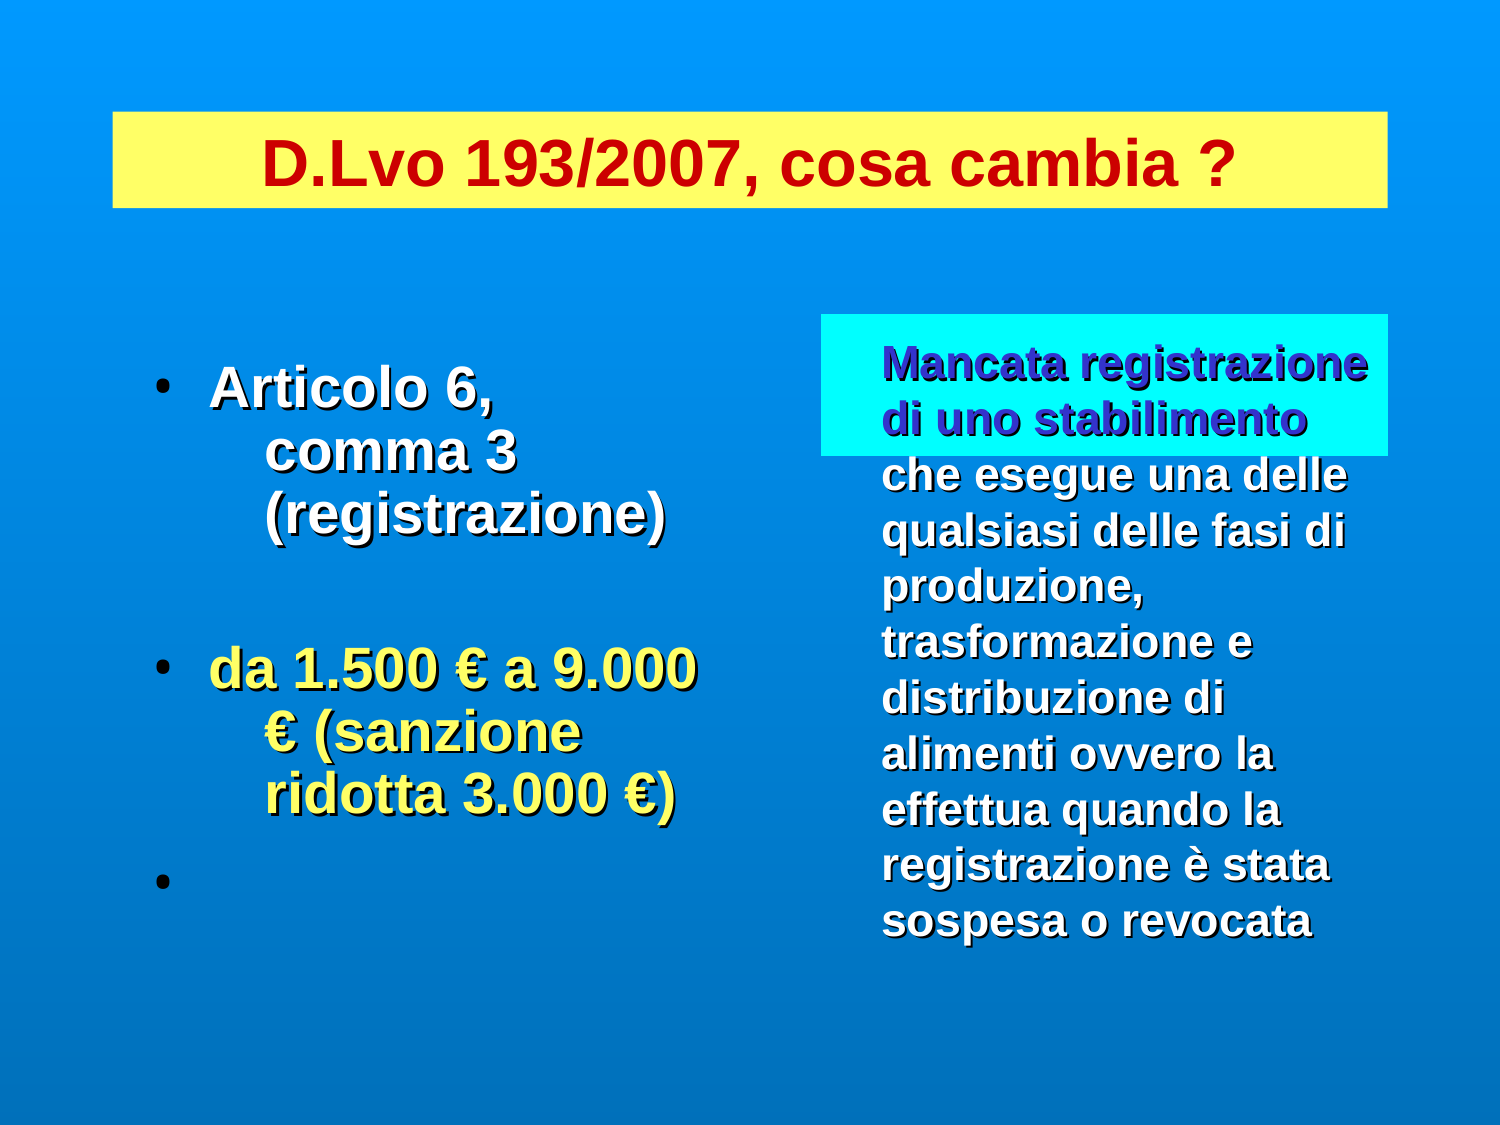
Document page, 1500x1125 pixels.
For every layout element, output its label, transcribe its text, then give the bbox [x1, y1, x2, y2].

list Articolo 6, comma 3 (registrazione) da 1.500 € a 9.000 € (sanzione ridotta 3.000 €) [137, 350, 725, 1051]
title D.Lvo 193/2007, cosa cambia ? [112, 111, 1388, 209]
text_box [821, 314, 1388, 324]
list Mancata registrazione di uno stabilimento che esegue una delle qualsiasi delle fasi di produzione, trasformazione e distribuzione di alimenti ovvero la effettua quando la registrazione è stata sospesa o revocata [761, 324, 1388, 1000]
